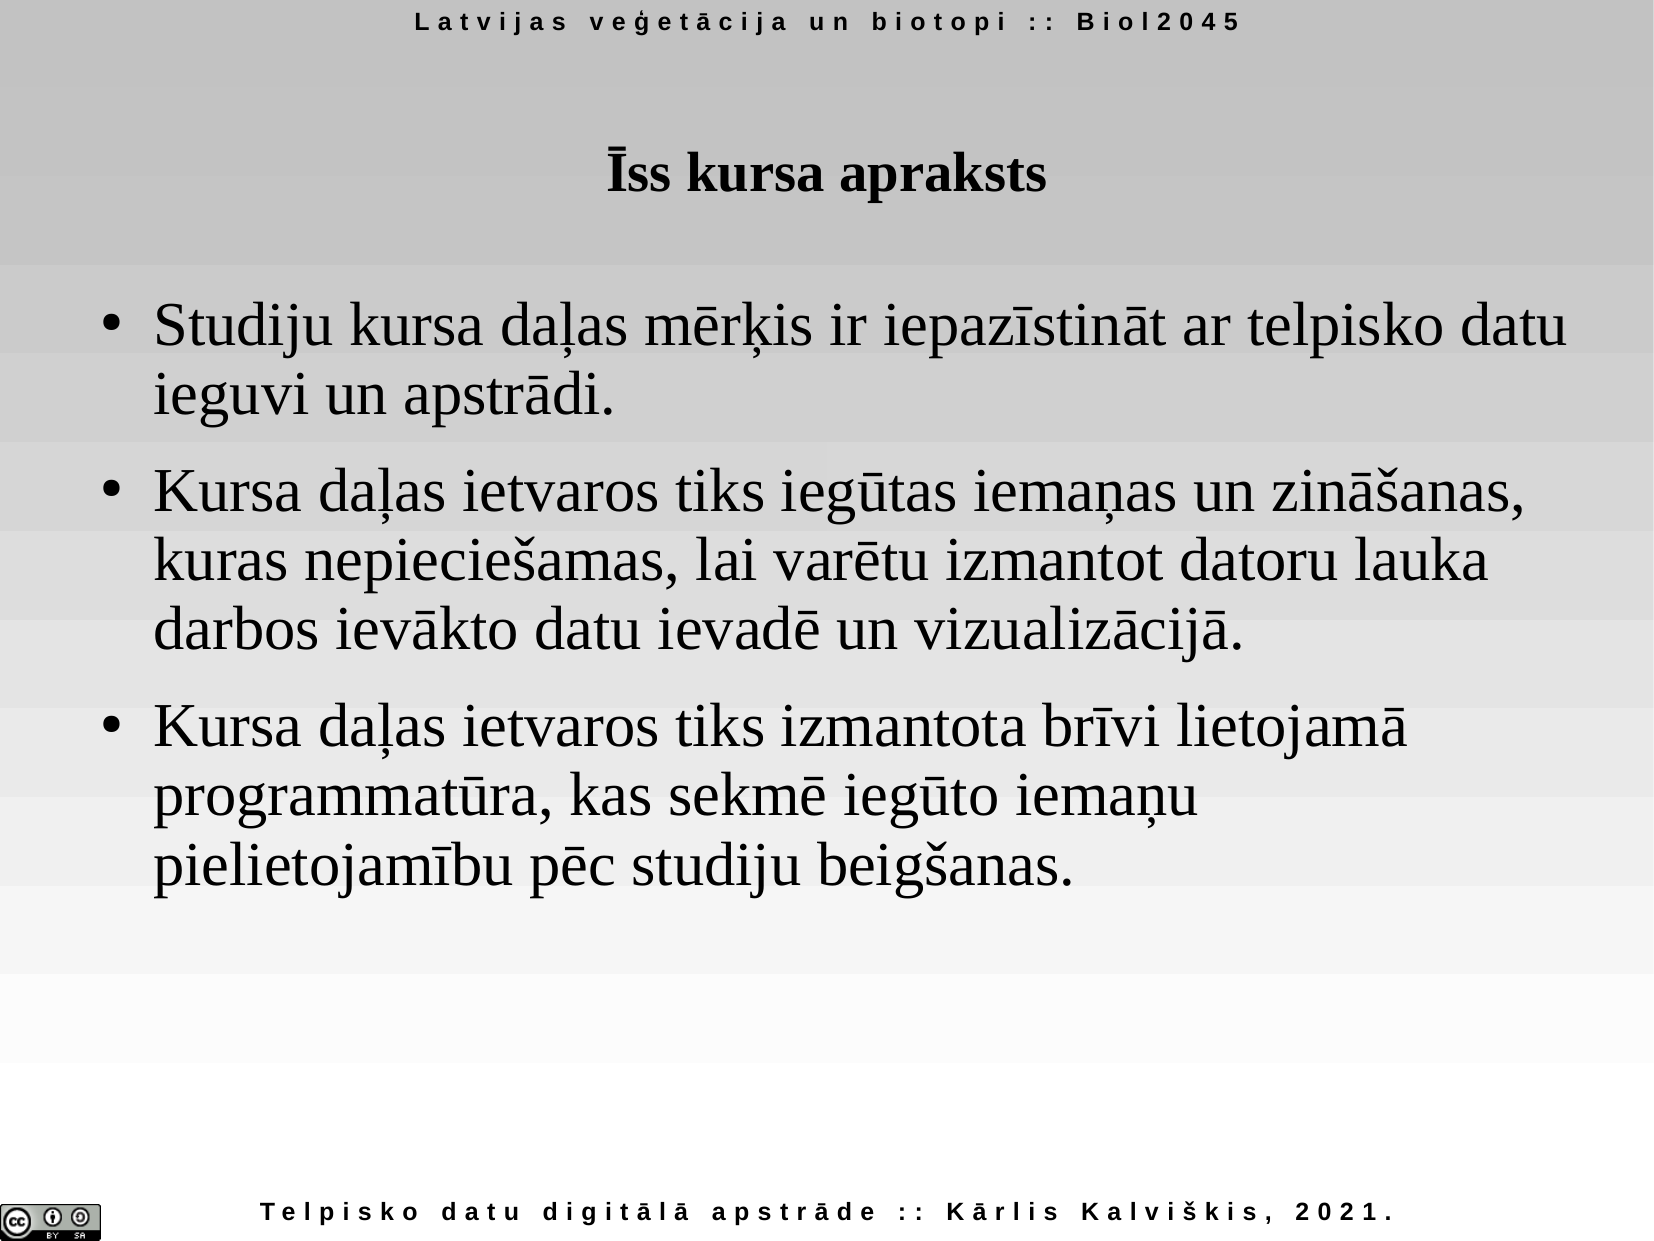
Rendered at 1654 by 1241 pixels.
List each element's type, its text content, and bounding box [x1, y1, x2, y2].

title Īss kursa apraksts [29, 49, 1625, 296]
picture [0, 0, 1654, 1241]
list Studiju kursa daļas mērķis ir iepazīstināt ar telpisko datu ieguvi un apstrādi. Kursa daļas ietvaros tiks iegūtas iemaņas un zināšanas, kuras nepieciešamas, lai varētu izmantot datoru lauka darbos ievākto datu ievadē un vizualizācijā. Kursa daļas ietvaros tiks izmantota brīvi lietojamā programmatūra, kas sekmē iegūto iemaņu pielietojamību pēc studiju beigšanas. [82, 289, 1571, 1113]
